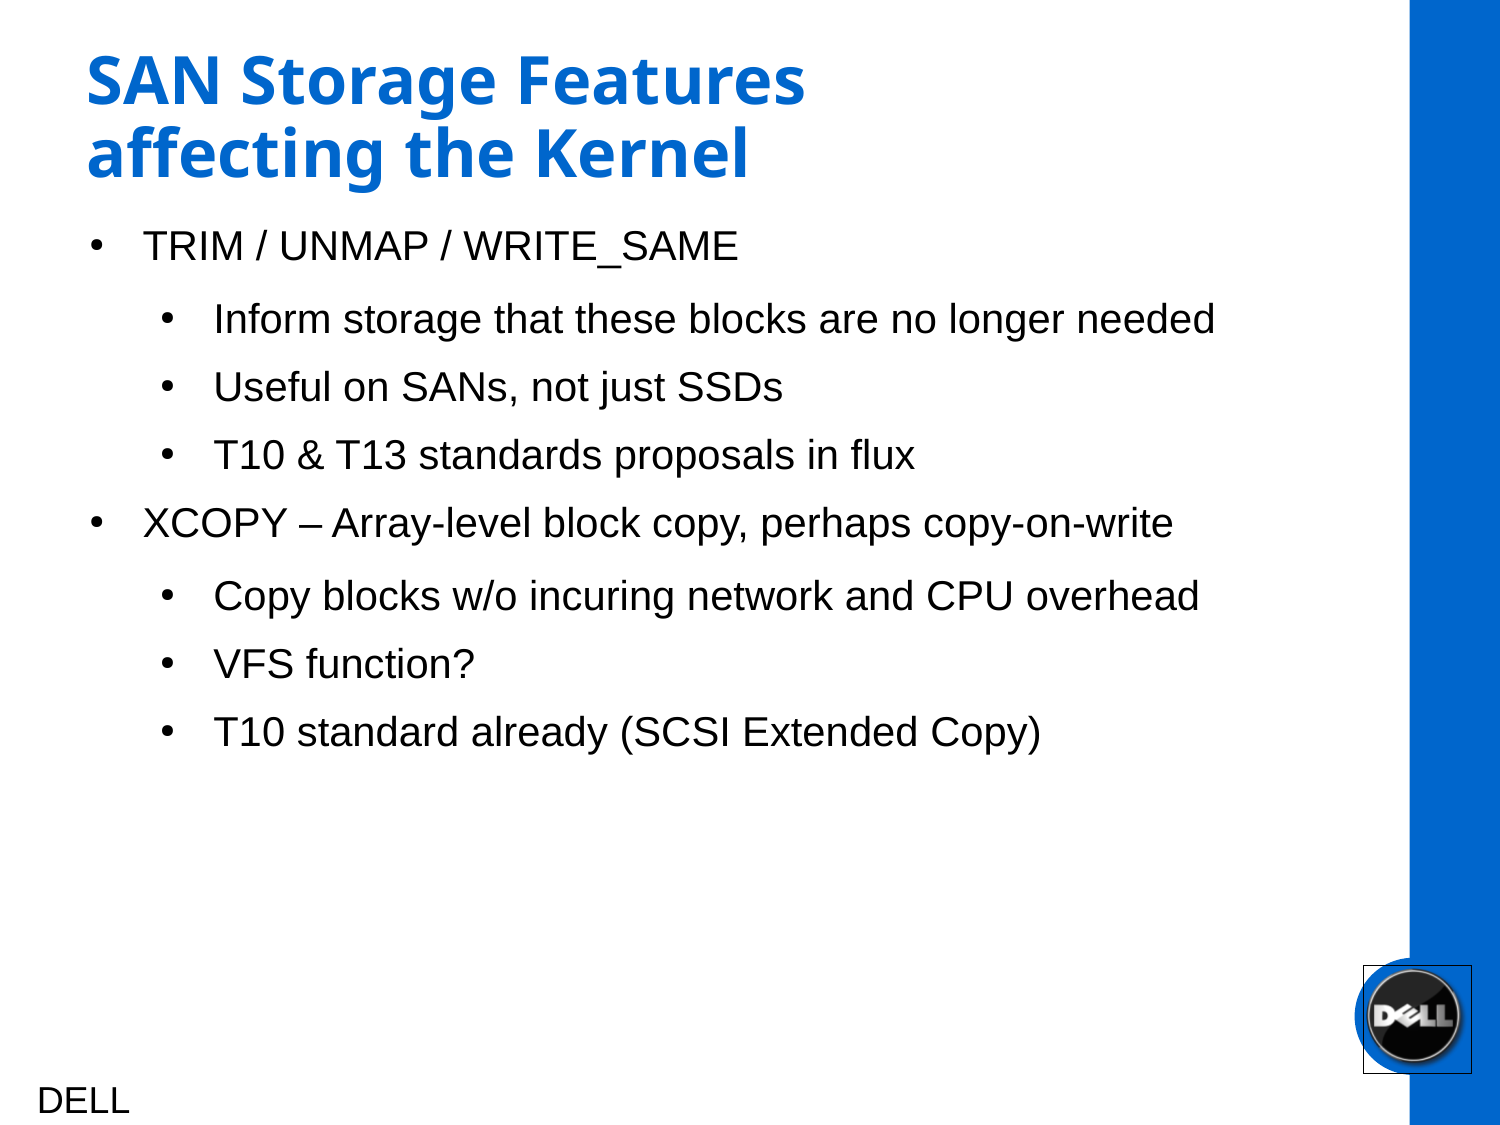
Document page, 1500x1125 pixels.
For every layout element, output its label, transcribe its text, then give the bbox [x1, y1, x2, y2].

title SAN Storage Features affecting the Kernel [71, 19, 1352, 220]
picture [1364, 966, 1471, 1073]
list TRIM / UNMAP / WRITE_SAME Inform storage that these blocks are no longer needed Useful on SANs, not just SSDs T10 & T13 standards proposals in flux XCOPY – Array-level block copy, perhaps copy-on-write Copy blocks w/o incuring network and CPU overhead VFS function? T10 standard already (SCSI Extended Copy) [71, 224, 1352, 1073]
